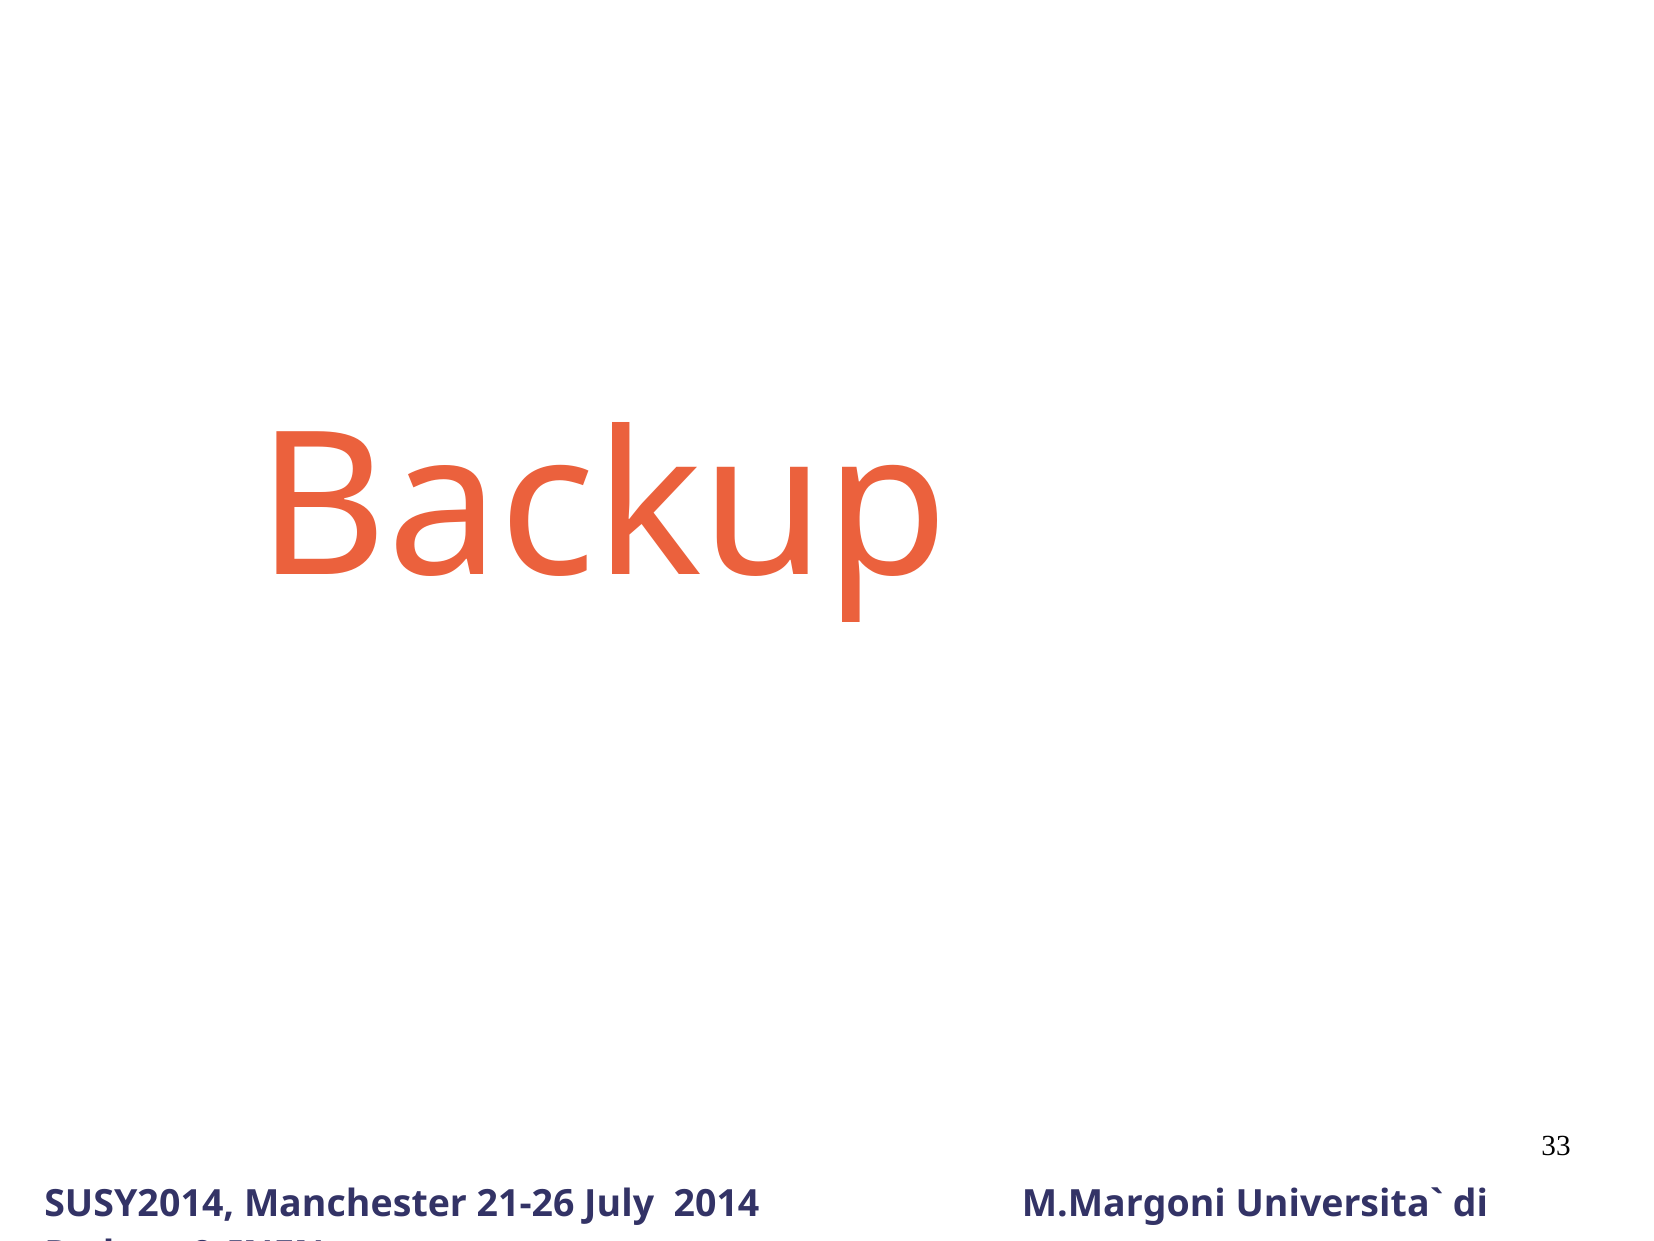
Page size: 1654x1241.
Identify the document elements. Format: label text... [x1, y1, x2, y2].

text_box SUSY2014, Manchester 21-26 July 2014 M.Margoni Universita` di Padova & INFN [29, 1169, 1625, 1241]
text_box Backup [0, 352, 1518, 667]
